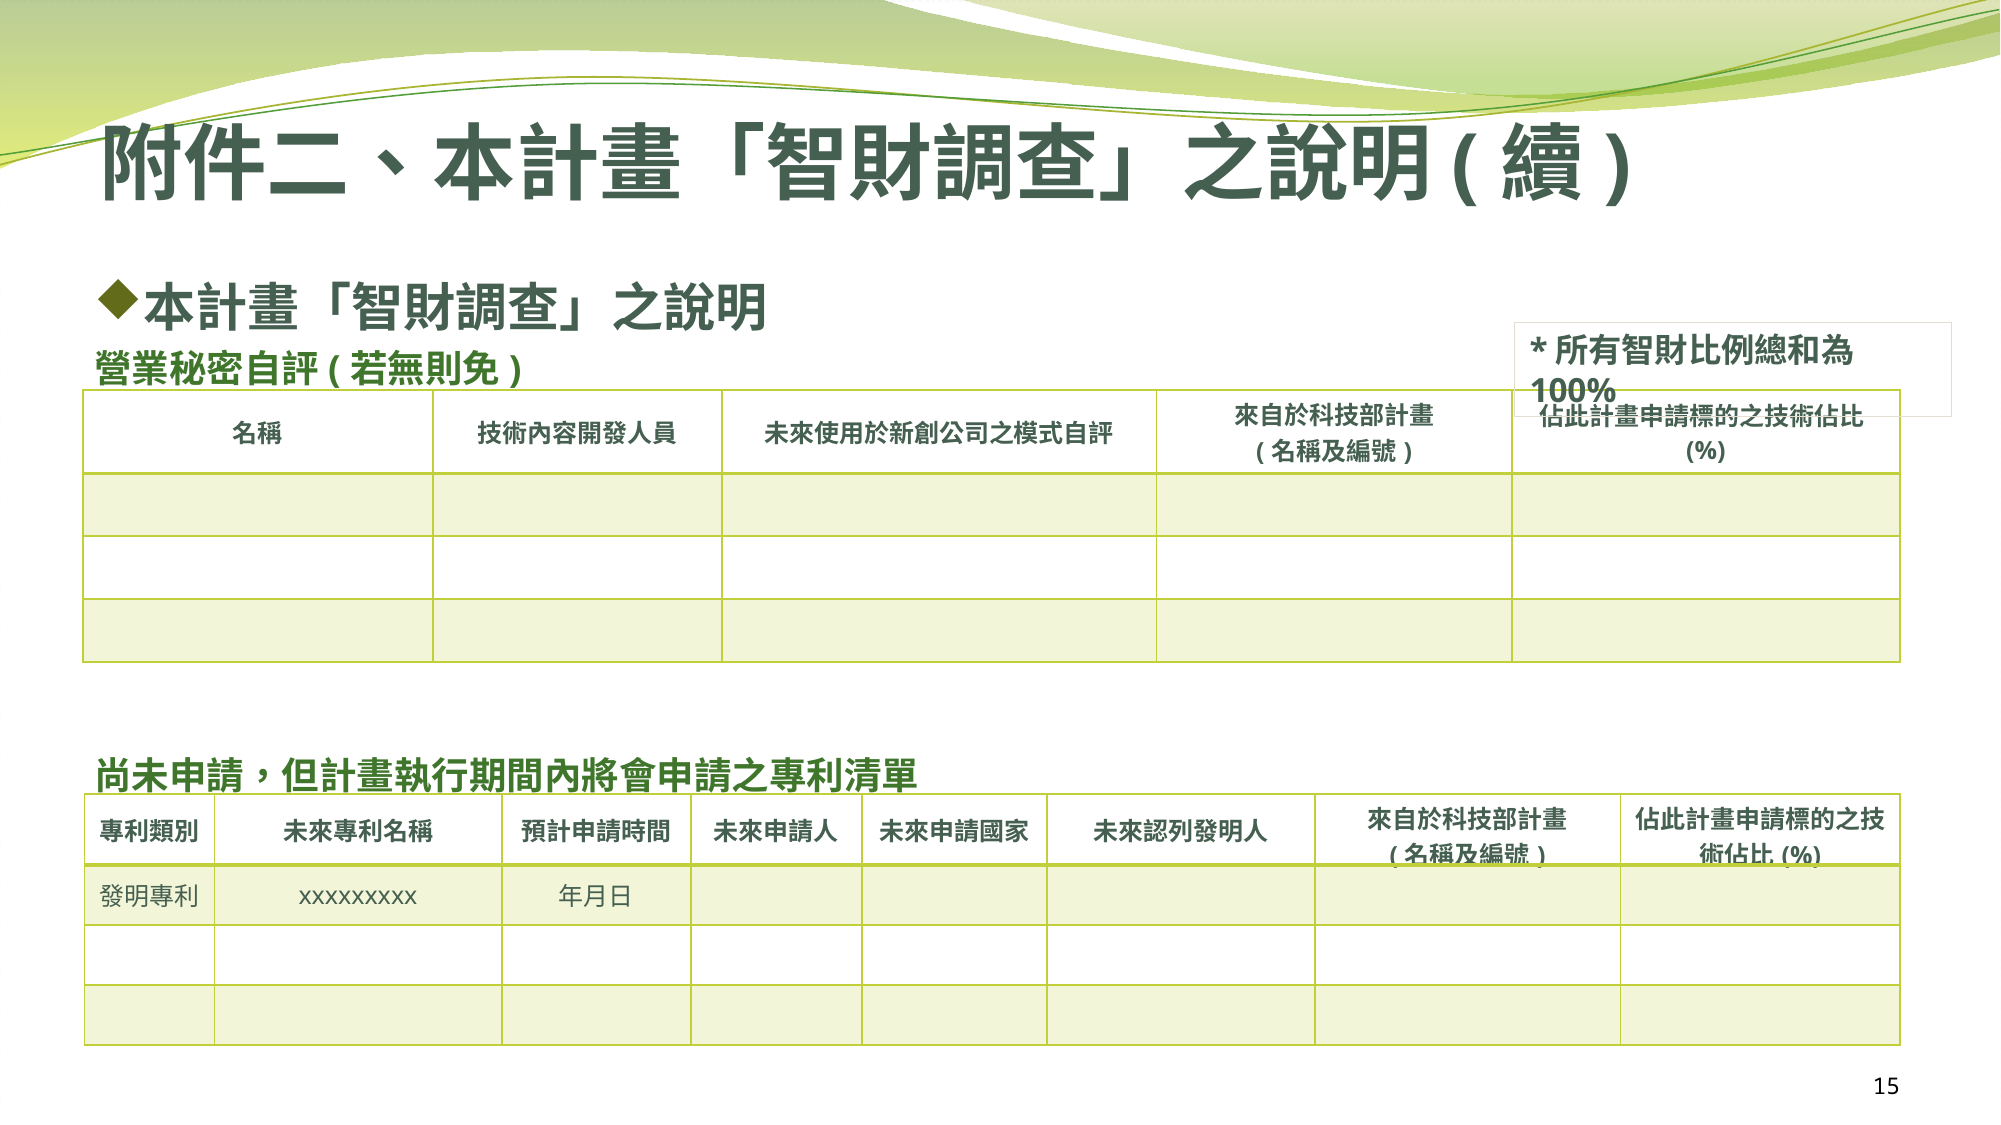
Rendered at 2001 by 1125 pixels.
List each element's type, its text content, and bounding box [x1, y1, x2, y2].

table_cell [1621, 867, 1899, 924]
table_header 未來認列發明人 [1048, 805, 1314, 863]
table_header 技術內容開發人員 [434, 398, 721, 472]
table_cell [692, 867, 861, 924]
table_cell [692, 986, 861, 1044]
table_cell [85, 926, 214, 984]
table_cell [1048, 986, 1314, 1044]
table_cell [1621, 986, 1899, 1044]
slide_number <編號> [1733, 1046, 1900, 1103]
title 附件二、本計畫「智財調查」之說明(續) [99, 85, 1900, 211]
table_cell [1316, 986, 1620, 1044]
table_cell [1513, 475, 1899, 535]
table_cell [434, 537, 721, 598]
table_cell [215, 926, 501, 984]
text_box 尚未申請，但計畫執行期間內將會申請之專利清單 [79, 722, 1817, 805]
table_cell [503, 986, 690, 1044]
table_cell 年月日 [503, 867, 690, 924]
table_cell [1513, 600, 1899, 661]
table_cell xxxxxxxxx [215, 867, 501, 924]
table_header 未來使用於新創公司之模式自評 [723, 398, 1156, 472]
table_header 未來專利名稱 [215, 805, 501, 863]
list 本計畫「智財調查」之說明 [79, 235, 1914, 322]
table_cell [1048, 926, 1314, 984]
table_cell [1157, 537, 1511, 598]
table_cell [1621, 926, 1899, 984]
table_cell [84, 537, 432, 598]
table_header 未來申請國家 [863, 805, 1046, 863]
table_header 未來申請人 [692, 805, 861, 863]
table_cell [863, 986, 1046, 1044]
table_header 專利類別 [85, 805, 214, 863]
table_cell [84, 600, 432, 661]
table_cell [863, 867, 1046, 924]
table_header 預計申請時間 [503, 805, 690, 863]
table_header 名稱 [84, 398, 432, 472]
table_cell [1513, 537, 1899, 598]
table_cell [215, 986, 501, 1044]
text_box 營業秘密自評(若無則免) [79, 315, 1817, 398]
table_cell [723, 600, 1156, 661]
table_cell [503, 926, 690, 984]
table_cell [434, 600, 721, 661]
table_cell [723, 537, 1156, 598]
table_cell [1048, 867, 1314, 924]
table_cell [434, 475, 721, 535]
table_cell [1316, 926, 1620, 984]
table_cell 發明專利 [85, 867, 214, 924]
table_cell [723, 475, 1156, 535]
table_header 來自於科技部計畫 (名稱及編號) [1157, 398, 1511, 472]
table_header 來自於科技部計畫 (名稱及編號) [1316, 805, 1620, 863]
text_box *所有智財比例總和為100% [1514, 322, 1952, 417]
table_cell [85, 986, 214, 1044]
table_header 佔此計畫申請標的之技術佔比(%) [1513, 398, 1899, 472]
table_cell [863, 926, 1046, 984]
table_cell [1316, 867, 1620, 924]
table_cell [1157, 600, 1511, 661]
table_cell [84, 475, 432, 535]
table_cell [1157, 475, 1511, 535]
table_cell [692, 926, 861, 984]
table_header 佔此計畫申請標的之技術佔比(%) [1621, 795, 1899, 863]
